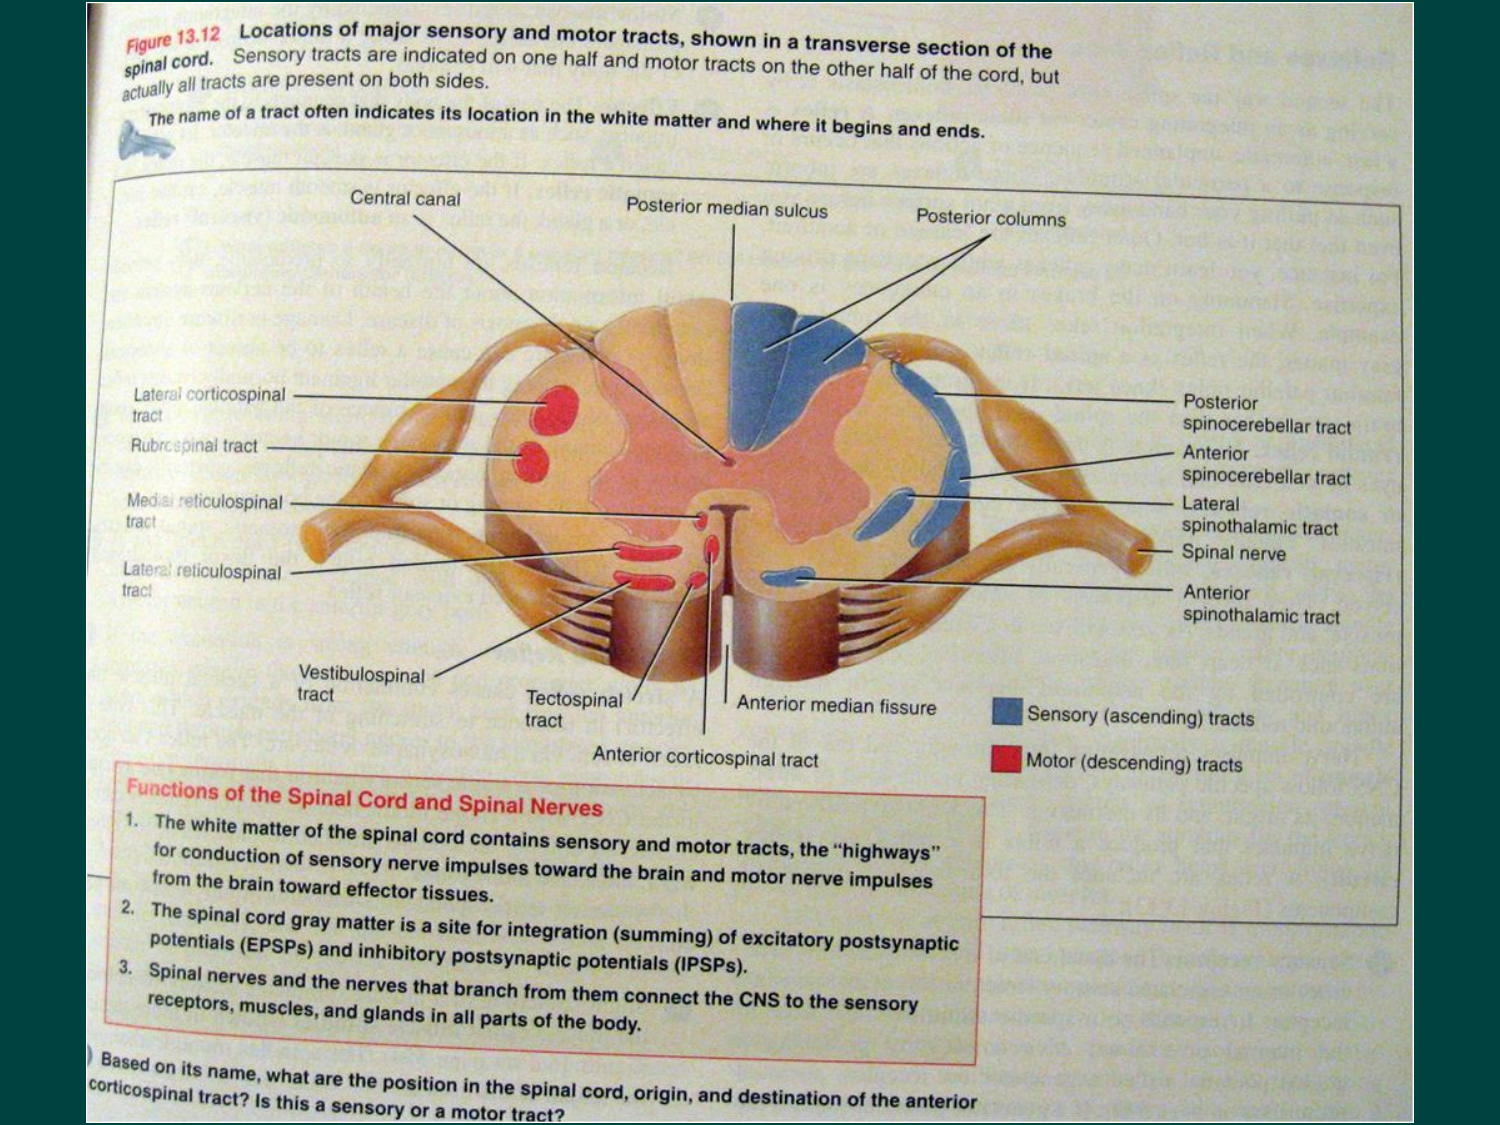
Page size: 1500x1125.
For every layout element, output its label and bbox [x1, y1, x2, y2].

picture [86, 2, 1414, 1123]
